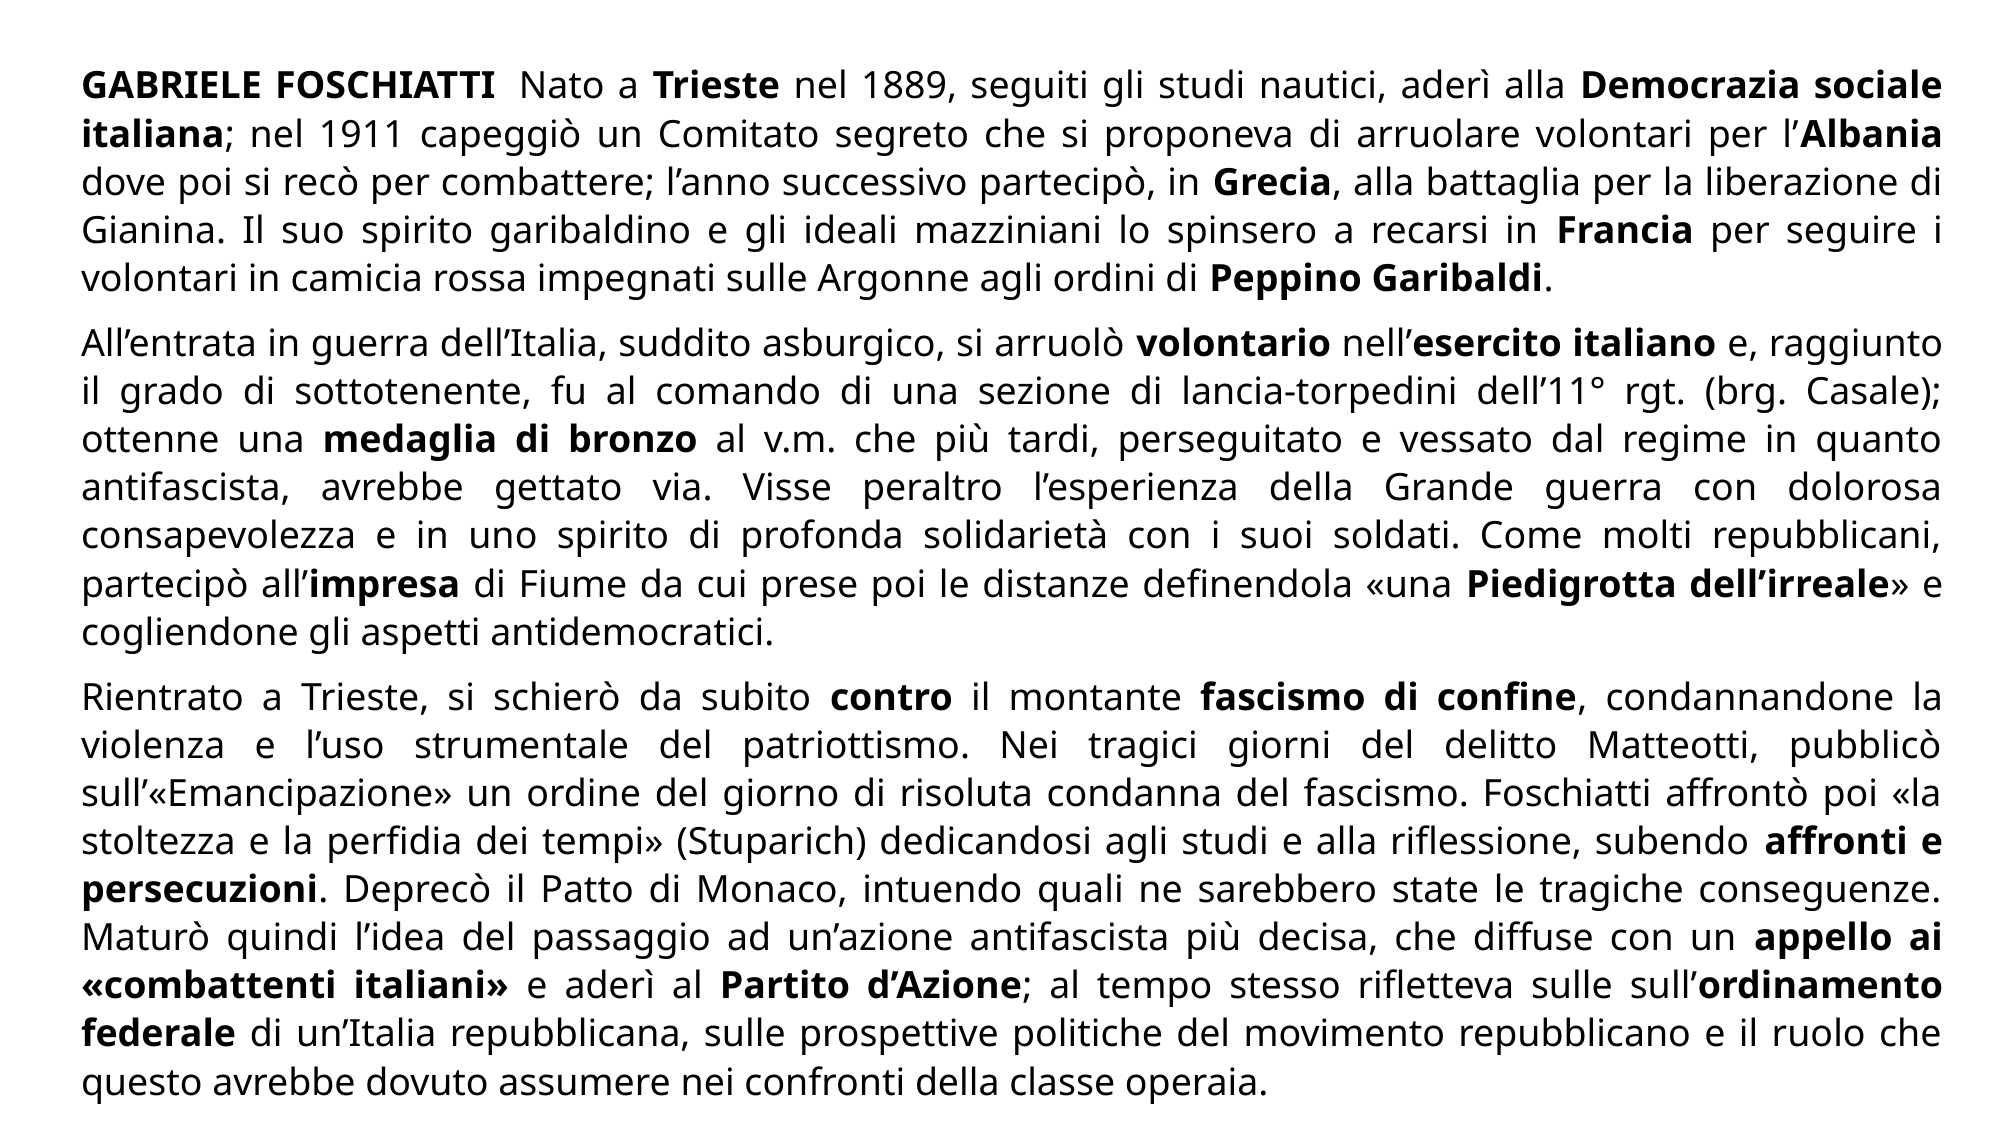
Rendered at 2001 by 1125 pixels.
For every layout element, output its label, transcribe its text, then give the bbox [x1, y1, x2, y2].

text_box GABRIELE FOSCHIATTI Nato a Trieste nel 1889, seguiti gli studi nautici, aderì alla Democrazia sociale italiana; nel 1911 capeggiò un Comitato segreto che si proponeva di arruolare volontari per l’Albania dove poi si recò per combattere; l’anno successivo partecipò, in Grecia, alla battaglia per la liberazione di Gianina. Il suo spirito garibaldino e gli ideali mazziniani lo spinsero a recarsi in Francia per seguire i volontari in camicia rossa impegnati sulle Argonne agli ordini di Peppino Garibaldi. All’entrata in guerra dell’Italia, suddito asburgico, si arruolò volontario nell’esercito italiano e, raggiunto il grado di sottotenente, fu al comando di una sezione di lancia-torpedini dell’11° rgt. (brg. Casale); ottenne una medaglia di bronzo al v.m. che più tardi, perseguitato e vessato dal regime in quanto antifascista, avrebbe gettato via. Visse peraltro l’esperienza della Grande guerra con dolorosa consapevolezza e in uno spirito di profonda solidarietà con i suoi soldati. Come molti repubblicani, partecipò all’impresa di Fiume da cui prese poi le distanze definendola «una Piedigrotta dell’irreale» e cogliendone gli aspetti antidemocratici. Rientrato a Trieste, si schierò da subito contro il montante fascismo di confine, condannandone la violenza e l’uso strumentale del patriottismo. Nei tragici giorni del delitto Matteotti, pubblicò sull’«Emancipazione» un ordine del giorno di risoluta condanna del fascismo. Foschiatti affrontò poi «la stoltezza e la perfidia dei tempi» (Stuparich) dedicandosi agli studi e alla riflessione, subendo affronti e persecuzioni. Deprecò il Patto di Monaco, intuendo quali ne sarebbero state le tragiche conseguenze. Maturò quindi l’idea del passaggio ad un’azione antifascista più decisa, che diffuse con un appello ai «combattenti italiani» e aderì al Partito d’Azione; al tempo stesso rifletteva sulle sull’ordinamento federale di un’Italia repubblicana, sulle prospettive politiche del movimento repubblicano e il ruolo che questo avrebbe dovuto assumere nei confronti della classe operaia. [66, 50, 1959, 1068]
